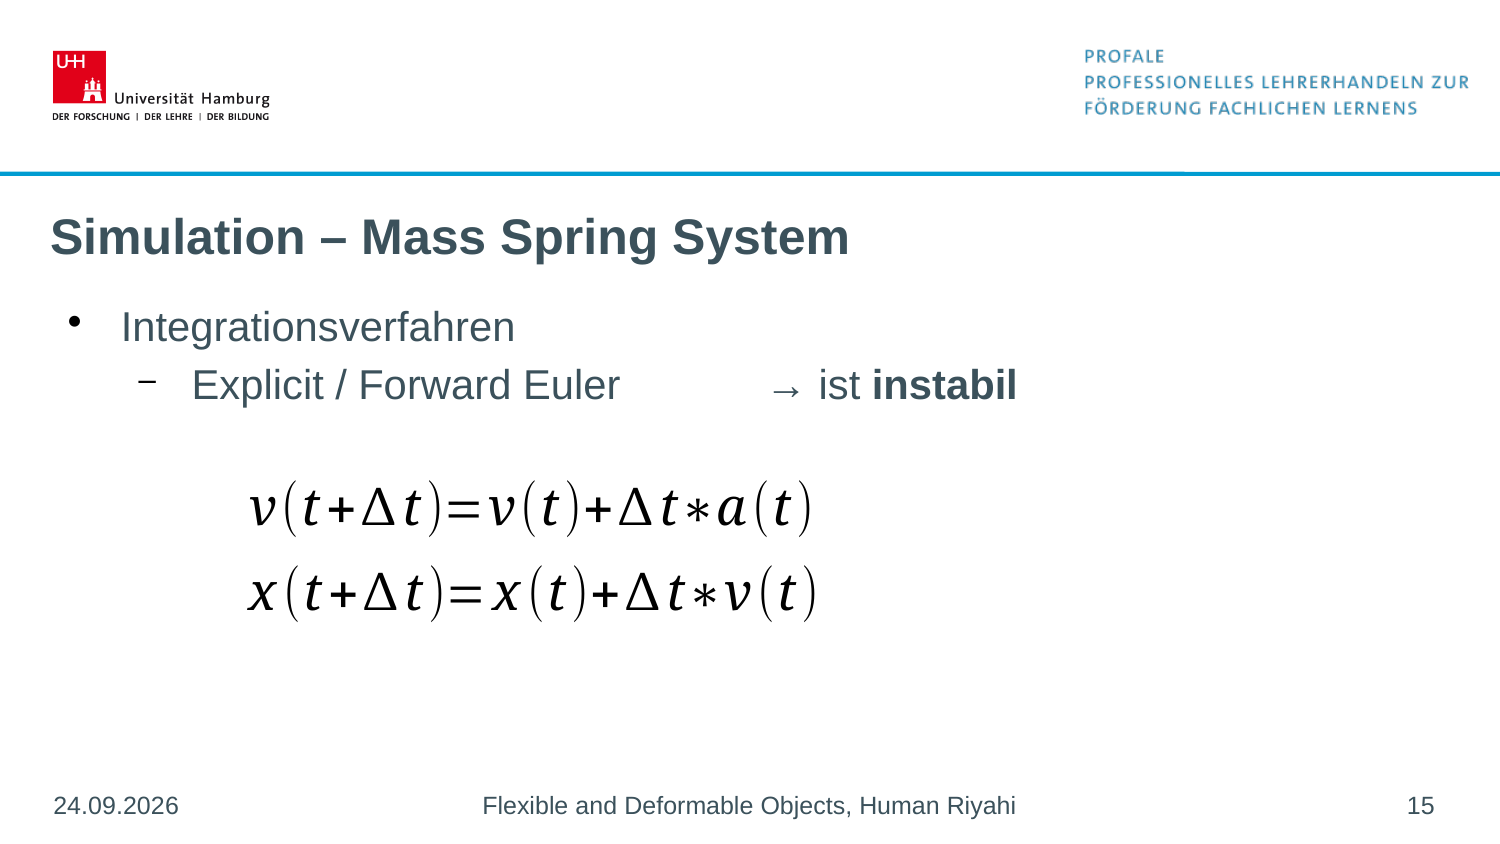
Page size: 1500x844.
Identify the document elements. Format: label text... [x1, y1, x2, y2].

title Simulation – Mass Spring System [35, 197, 1436, 280]
chart [244, 554, 819, 626]
text_box 08.07.2026 [53, 782, 404, 827]
picture [0, 0, 322, 147]
text_box Flexible and Deformable Objects, Human Riyahi [454, 782, 1046, 827]
chart [247, 470, 815, 541]
picture [1085, 48, 1469, 115]
list Integrationsverfahren Explicit / Forward Euler [35, 291, 734, 765]
list → ist instabil [750, 291, 1435, 765]
text_box <number> [1084, 782, 1435, 827]
